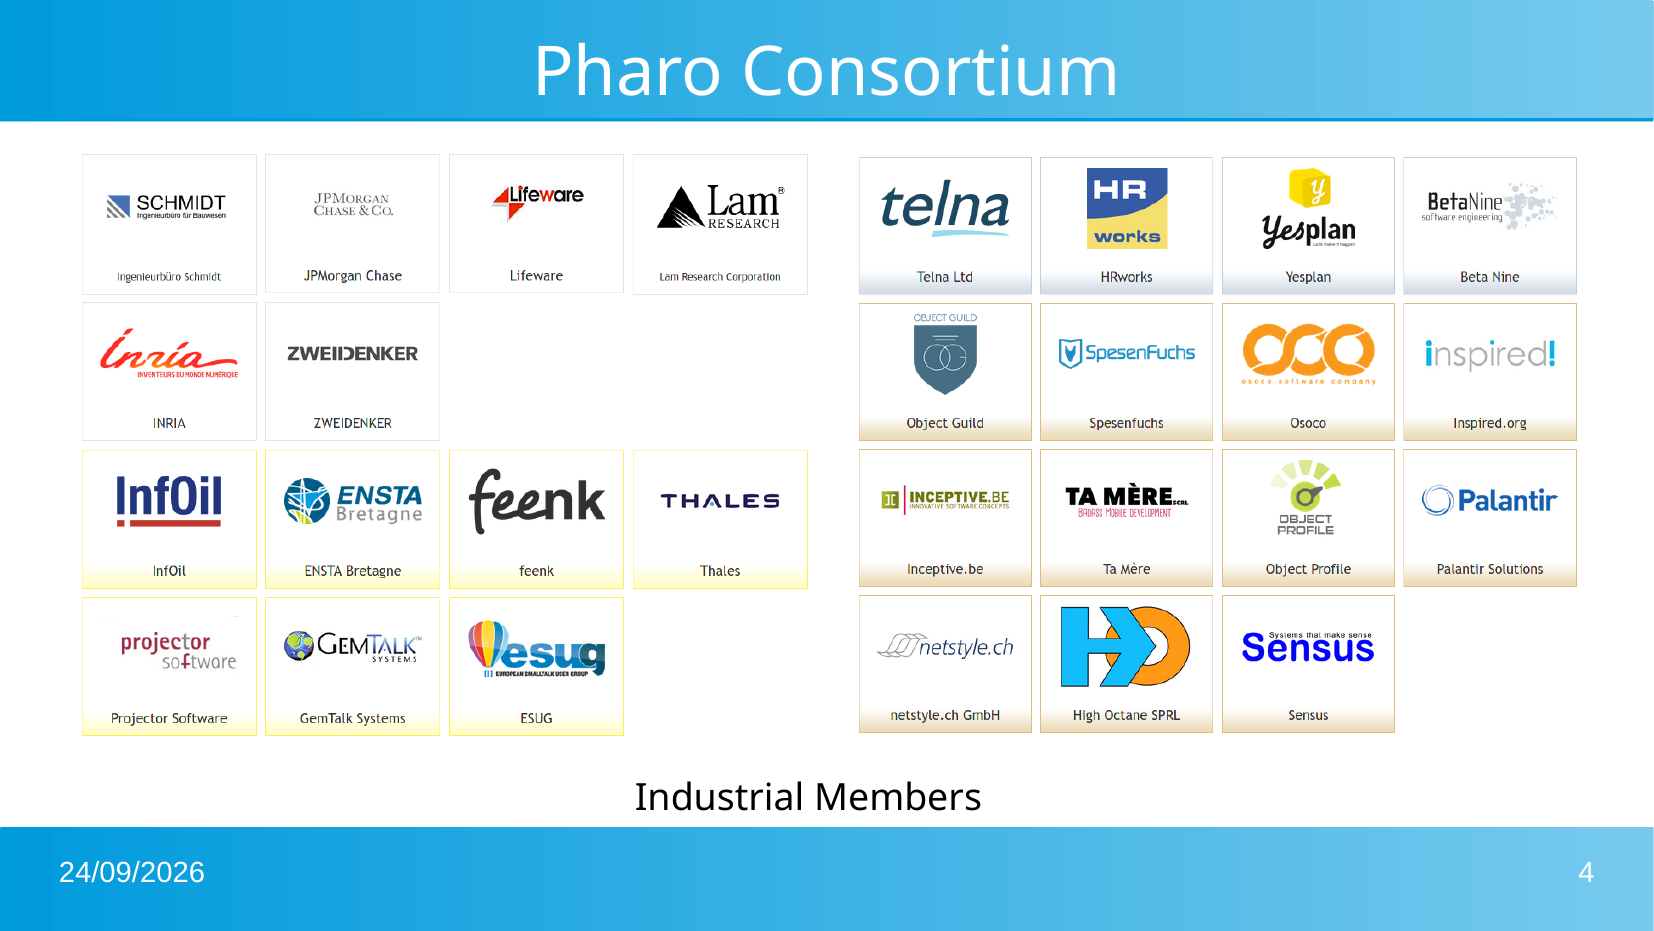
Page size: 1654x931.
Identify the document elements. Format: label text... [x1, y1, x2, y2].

picture [76, 147, 815, 741]
picture [848, 153, 1583, 746]
title Pharo Consortium [59, 28, 1595, 109]
text_box Industrial Members [620, 762, 973, 822]
